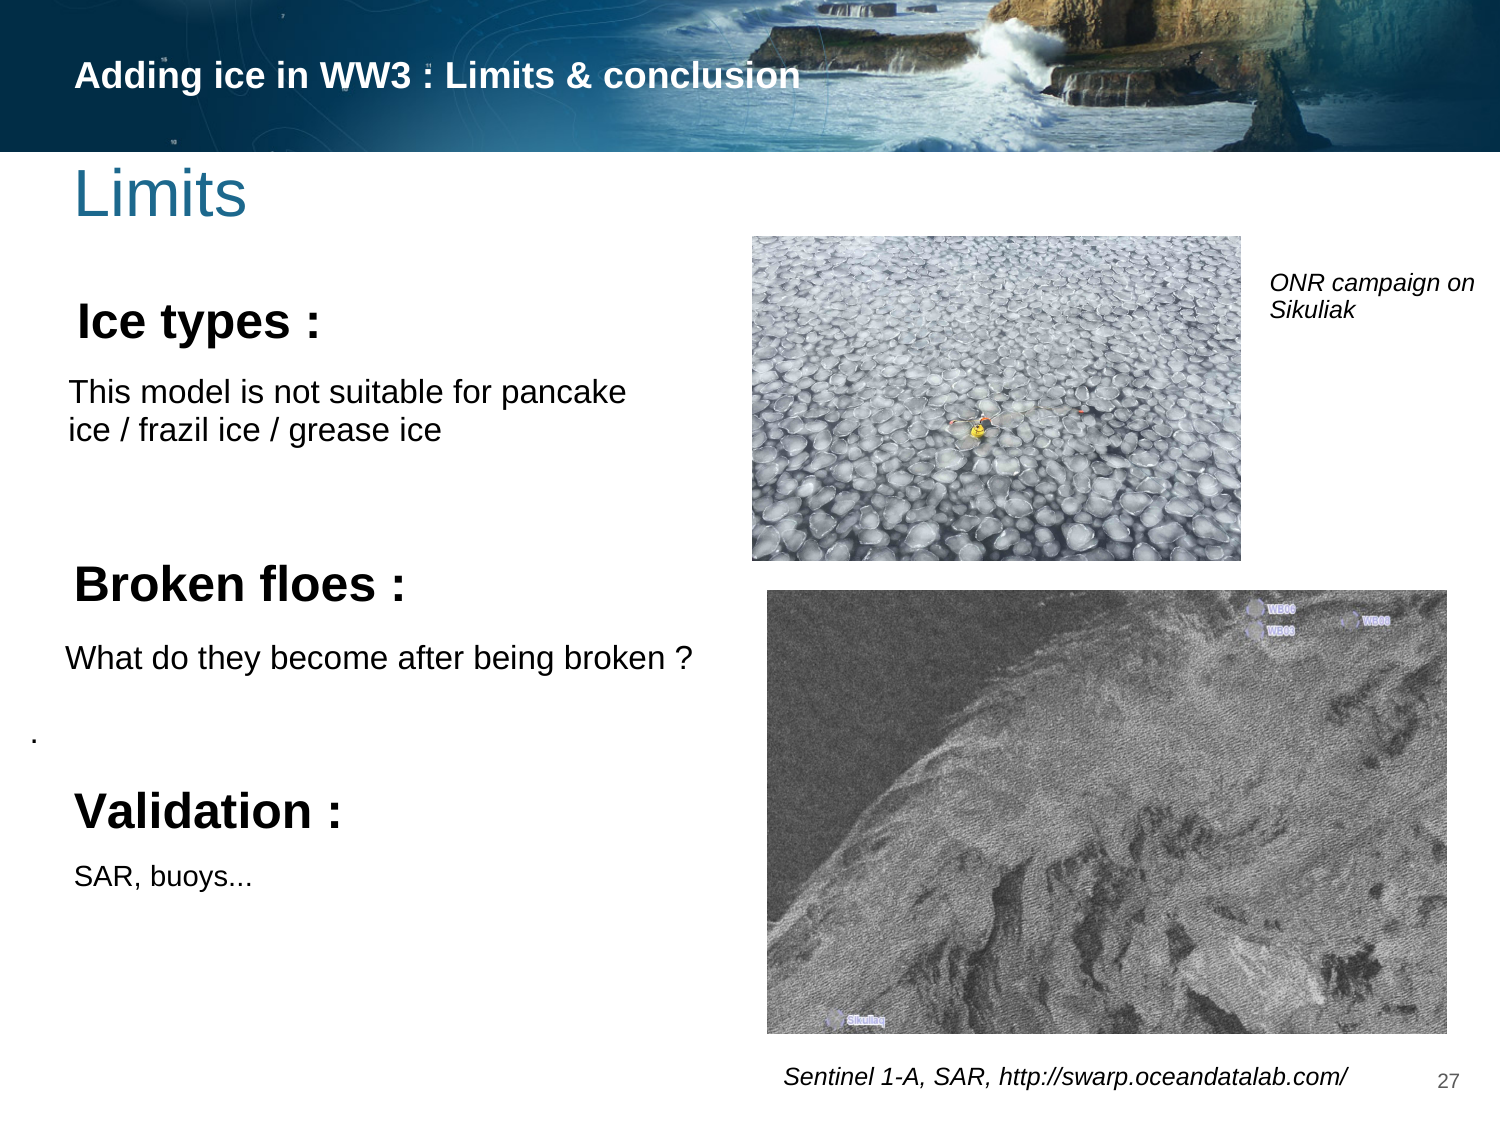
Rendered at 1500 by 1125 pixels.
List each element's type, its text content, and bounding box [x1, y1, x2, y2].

picture [767, 590, 1447, 1034]
title Limits [59, 102, 1244, 278]
text_box Ice types : [62, 277, 752, 434]
text_box ONR campaign on Sikuliak [1269, 268, 1500, 325]
picture [0, 0, 1500, 152]
text_box Validation : SAR, buoys... [59, 767, 767, 978]
text_box What do they become after being broken ? . [29, 639, 767, 768]
text_box This model is not suitable for pancake ice / frazil ice / grease ice [32, 374, 650, 502]
text_box Broken floes : [59, 541, 1241, 639]
text_box Sentinel 1-A, SAR, http://swarp.oceandatalab.com/ [783, 1062, 1388, 1092]
title Adding ice in WW3 : Limits & conclusion [59, 29, 1093, 119]
picture [752, 236, 1241, 562]
